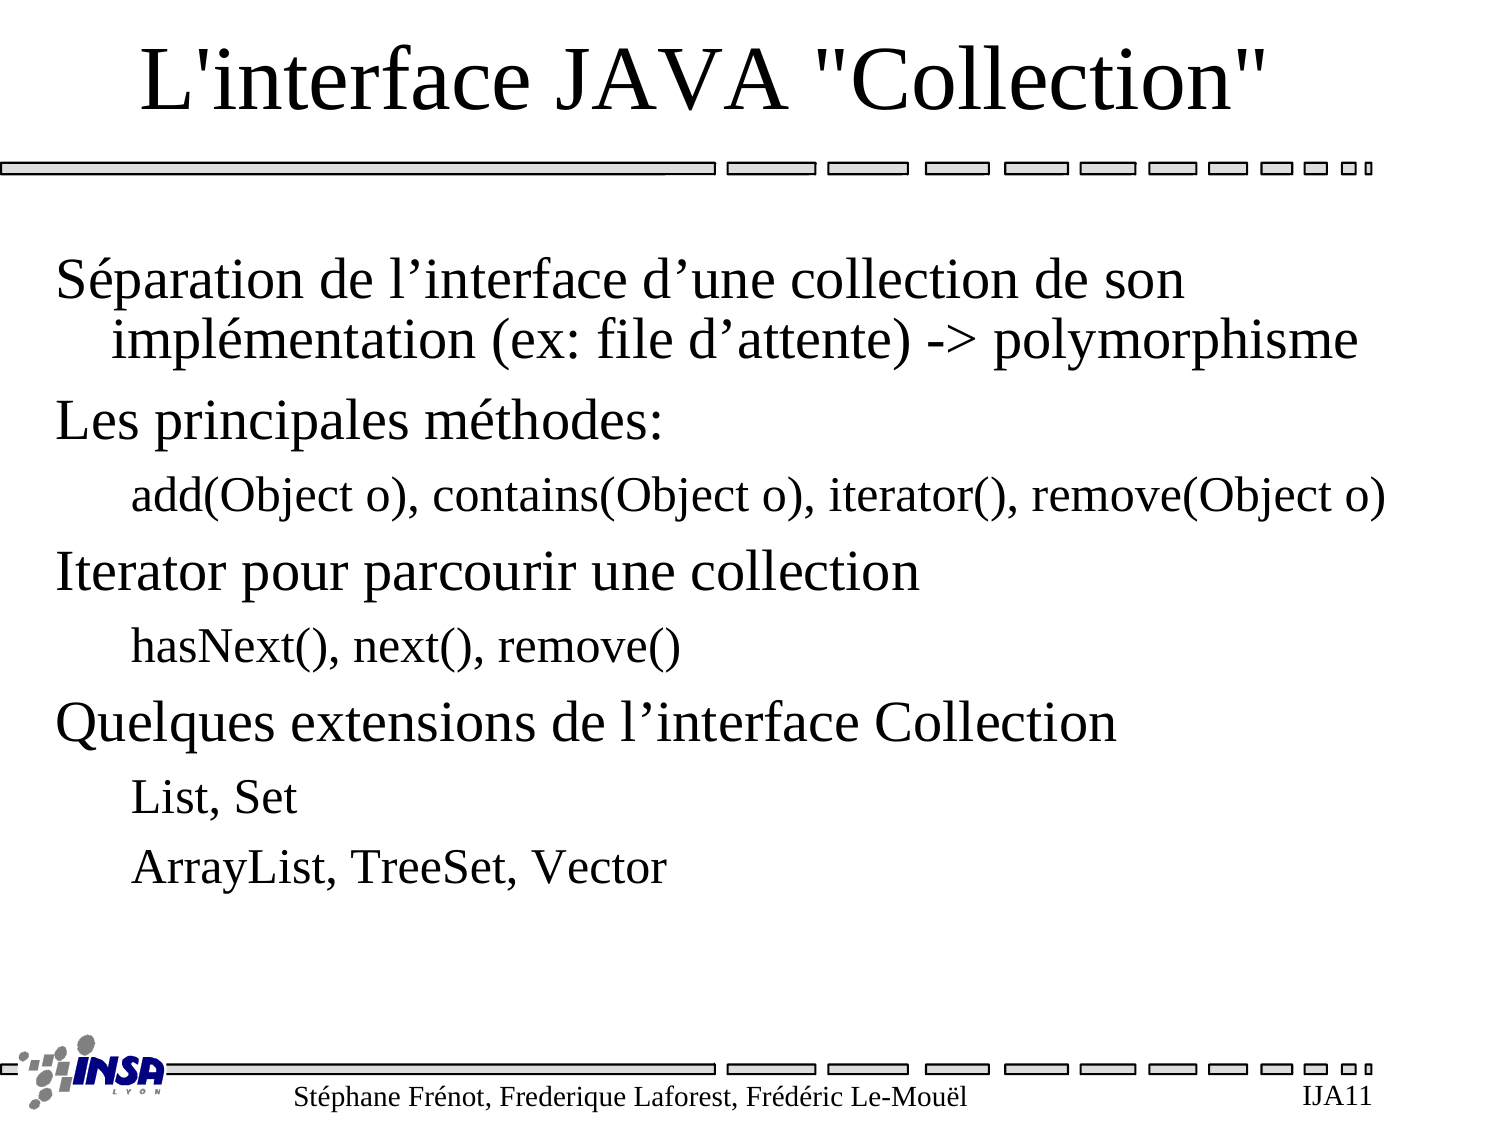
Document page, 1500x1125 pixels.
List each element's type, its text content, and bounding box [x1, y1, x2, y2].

list Séparation de l’interface d’une collection de son implémentation (ex: file d’attente) -> polymorphisme Les principales méthodes: add(Object o), contains(Object o), iterator(), remove(Object o) Iterator pour parcourir une collection hasNext(), next(), remove() Quelques extensions de l’interface Collection List, Set ArrayList, TreeSet, Vector [41, 243, 1500, 1100]
title L'interface JAVA "Collection" [125, 0, 1400, 162]
